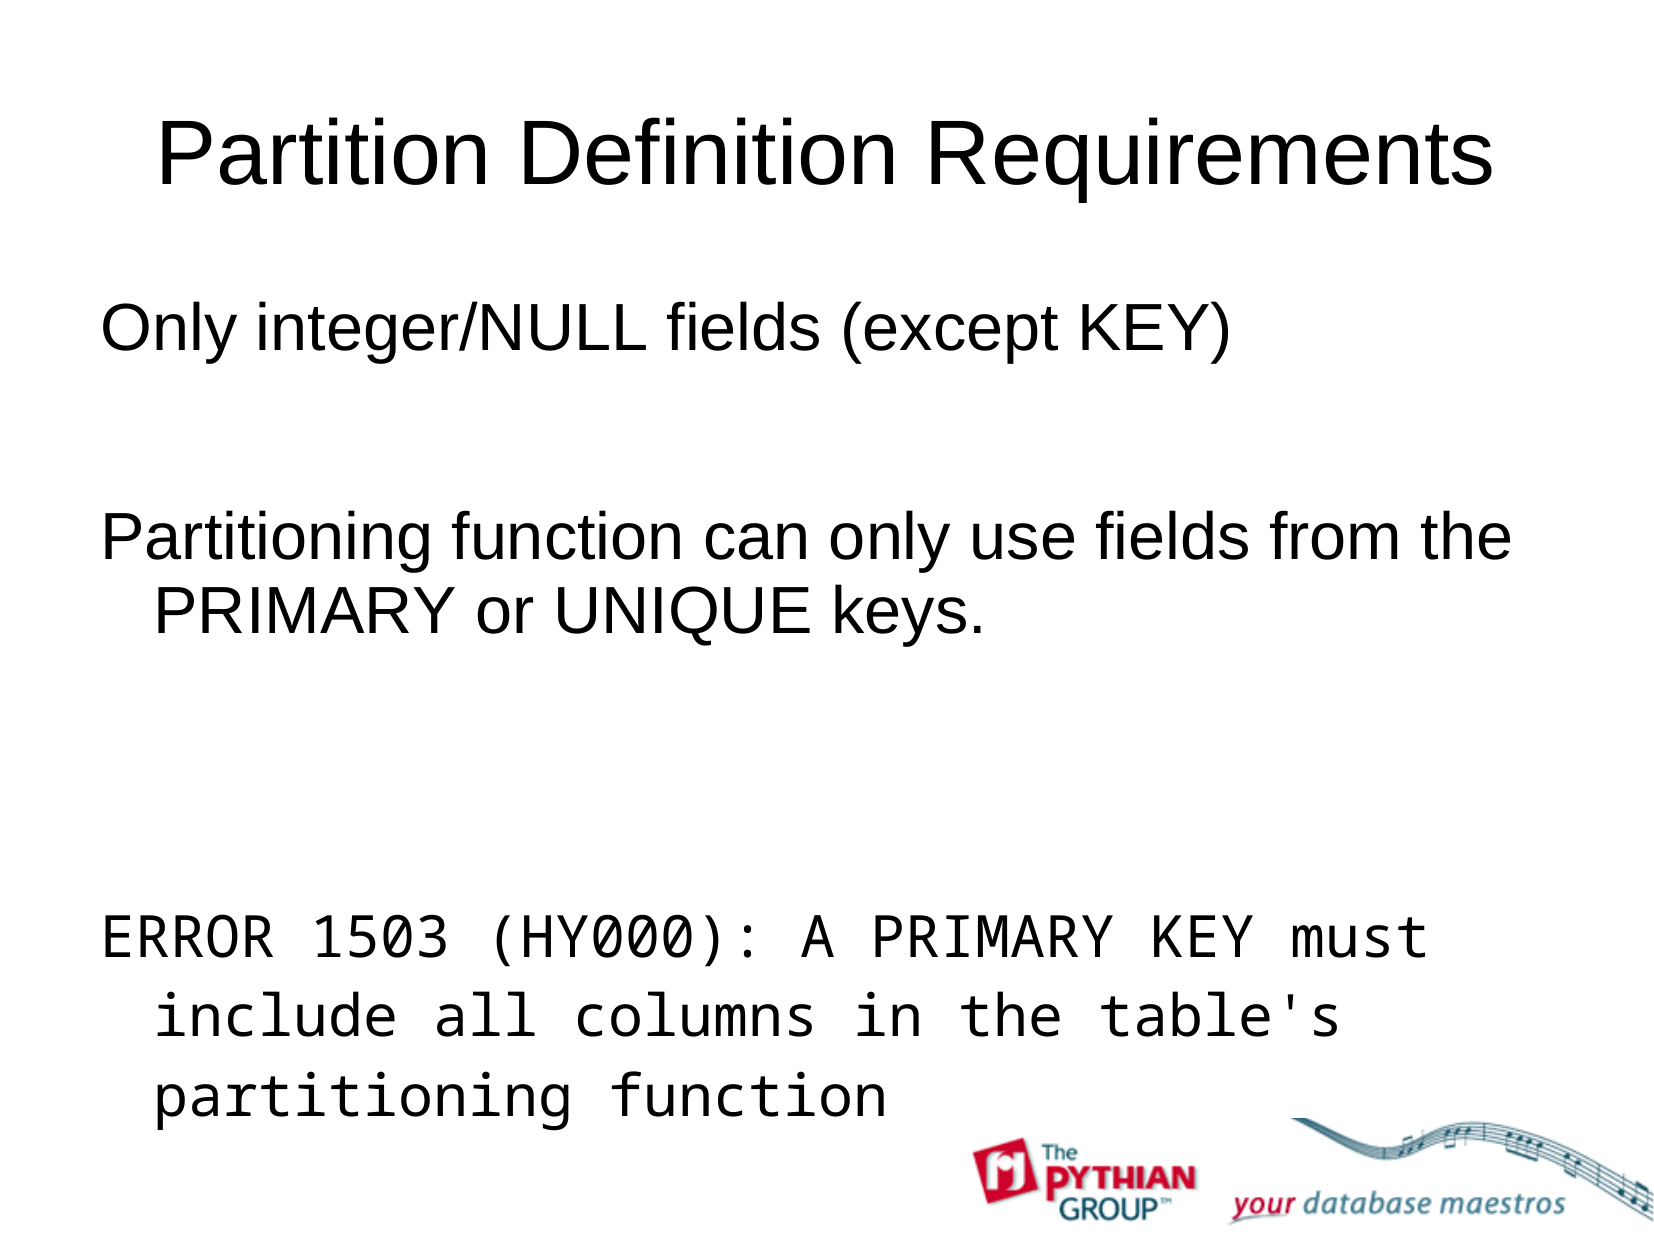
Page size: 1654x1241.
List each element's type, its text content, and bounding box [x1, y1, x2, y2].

list Only integer/NULL fields (except KEY) Partitioning function can only use fields from the PRIMARY or UNIQUE keys. ERROR 1503 (HY000): A PRIMARY KEY must include all columns in the table's partitioning function [82, 290, 1571, 1143]
title Partition Definition Requirements [82, 49, 1571, 257]
picture [955, 1118, 1654, 1241]
